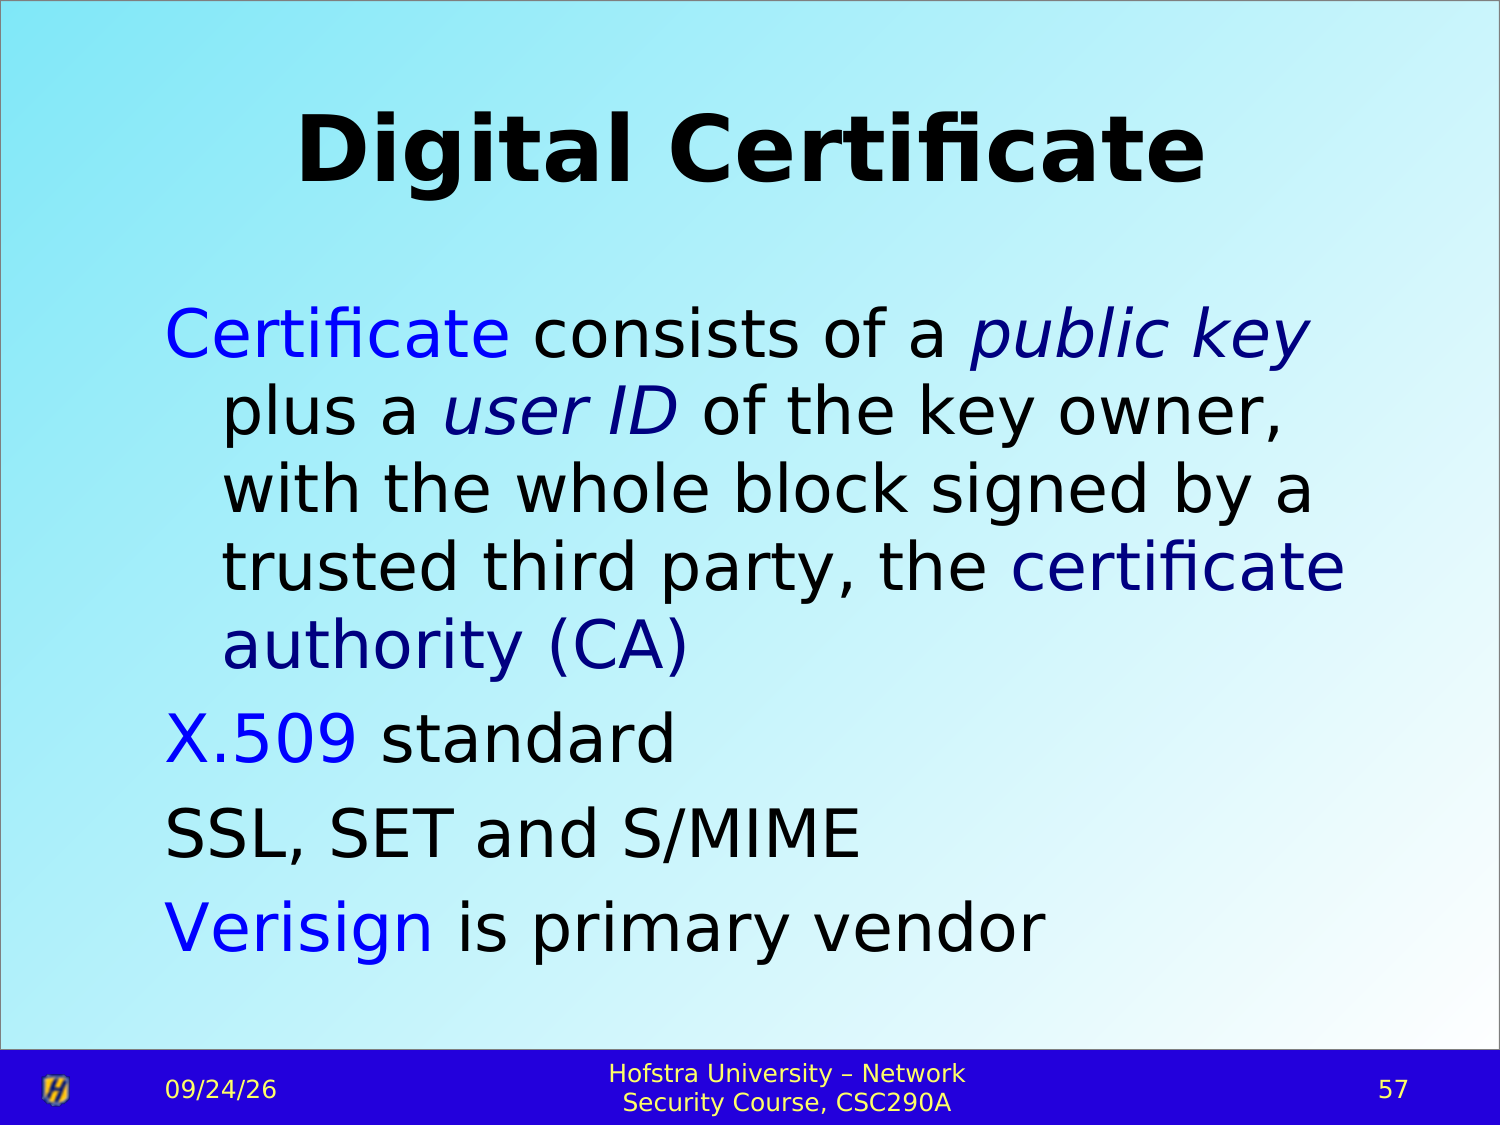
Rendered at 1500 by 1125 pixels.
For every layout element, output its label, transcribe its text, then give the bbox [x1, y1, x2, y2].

title Digital Certificate [112, 85, 1391, 212]
list Certificate consists of a public key plus a user ID of the key owner, with the whole block signed by a trusted third party, the certificate authority (CA) X.509 standard SSL, SET and S/MIME Verisign is primary vendor [150, 287, 1426, 976]
picture [37, 1072, 76, 1110]
